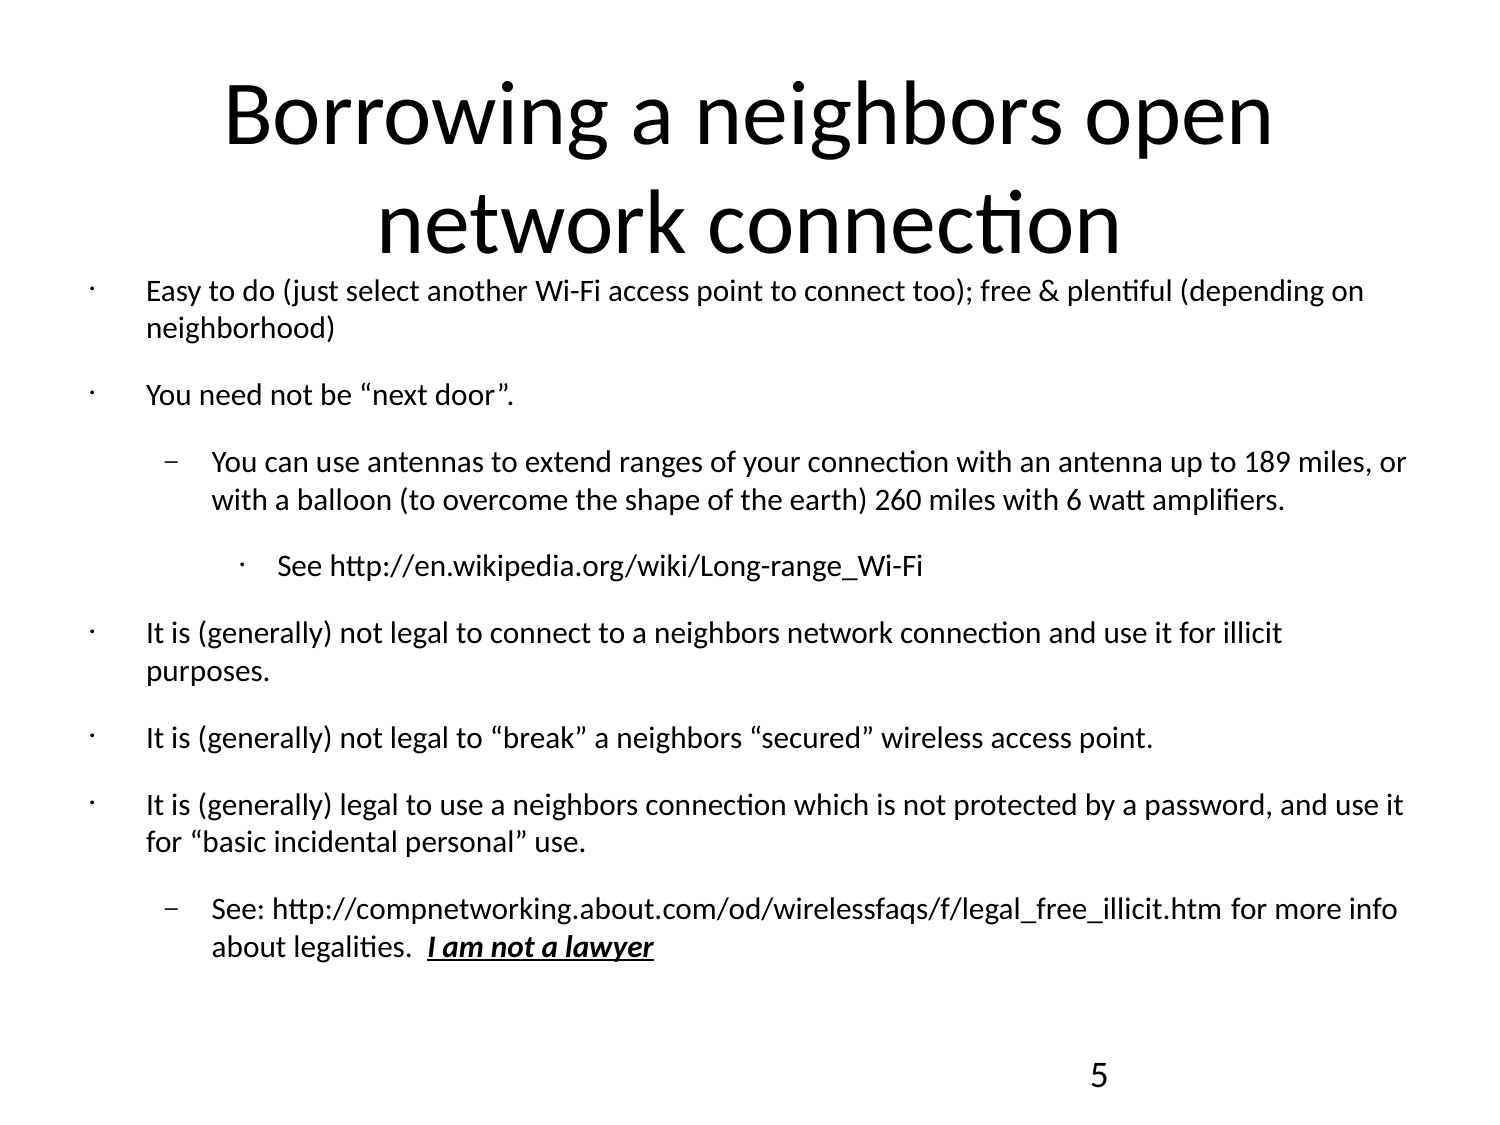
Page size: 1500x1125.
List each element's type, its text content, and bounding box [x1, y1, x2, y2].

title Borrowing a neighbors open network connection [75, 45, 1425, 233]
slide_number <number> [1074, 1042, 1425, 1103]
list Easy to do (just select another Wi-Fi access point to connect too); free & plentiful (depending on neighborhood) You need not be “next door”. You can use antennas to extend ranges of your connection with an antenna up to 189 miles, or with a balloon (to overcome the shape of the earth) 260 miles with 6 watt amplifiers. See http://en.wikipedia.org/wiki/Long-range_Wi-Fi It is (generally) not legal to connect to a neighbors network connection and use it for illicit purposes. It is (generally) not legal to “break” a neighbors “secured” wireless access point. It is (generally) legal to use a neighbors connection which is not protected by a password, and use it for “basic incidental personal” use. See: http://compnetworking.about.com/od/wirelessfaqs/f/legal_free_illicit.htm for more info about legalities. I am not a lawyer [75, 262, 1425, 1005]
